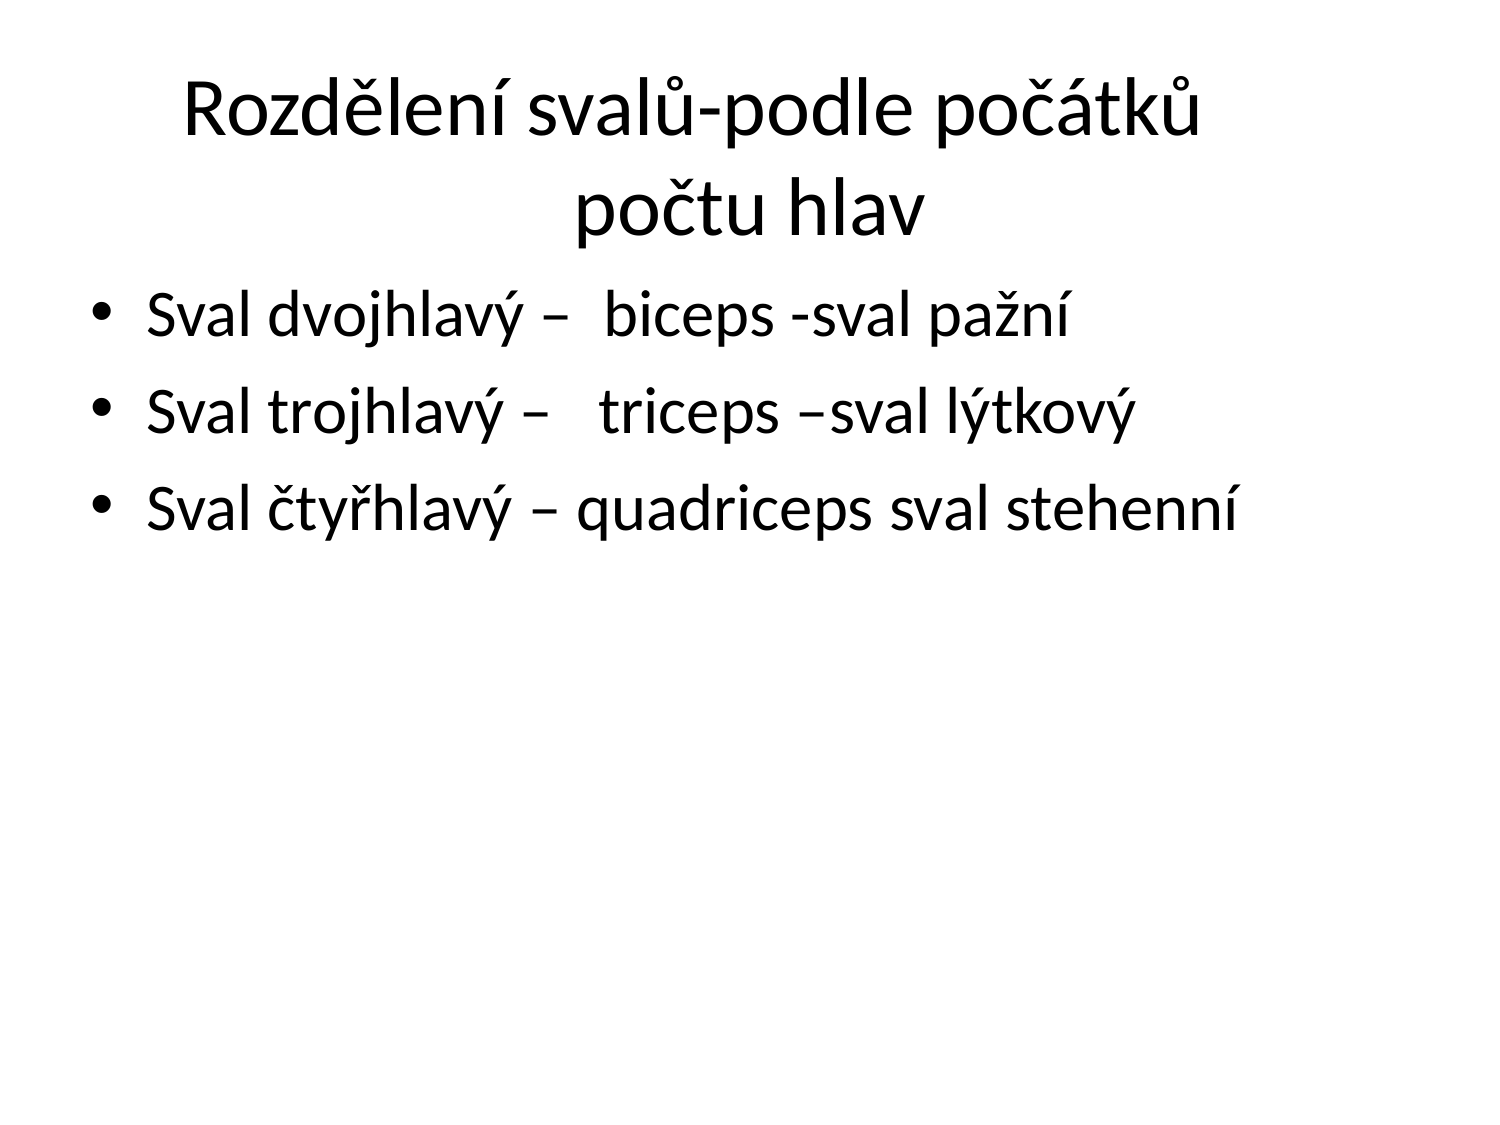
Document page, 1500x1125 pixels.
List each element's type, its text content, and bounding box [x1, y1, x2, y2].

title Rozdělení svalů-podle počátků počtu hlav [75, 45, 1426, 233]
list Sval dvojhlavý – biceps -sval pažní Sval trojhlavý – triceps –sval lýtkový Sval čtyřhlavý – quadriceps sval stehenní [75, 262, 1426, 1005]
